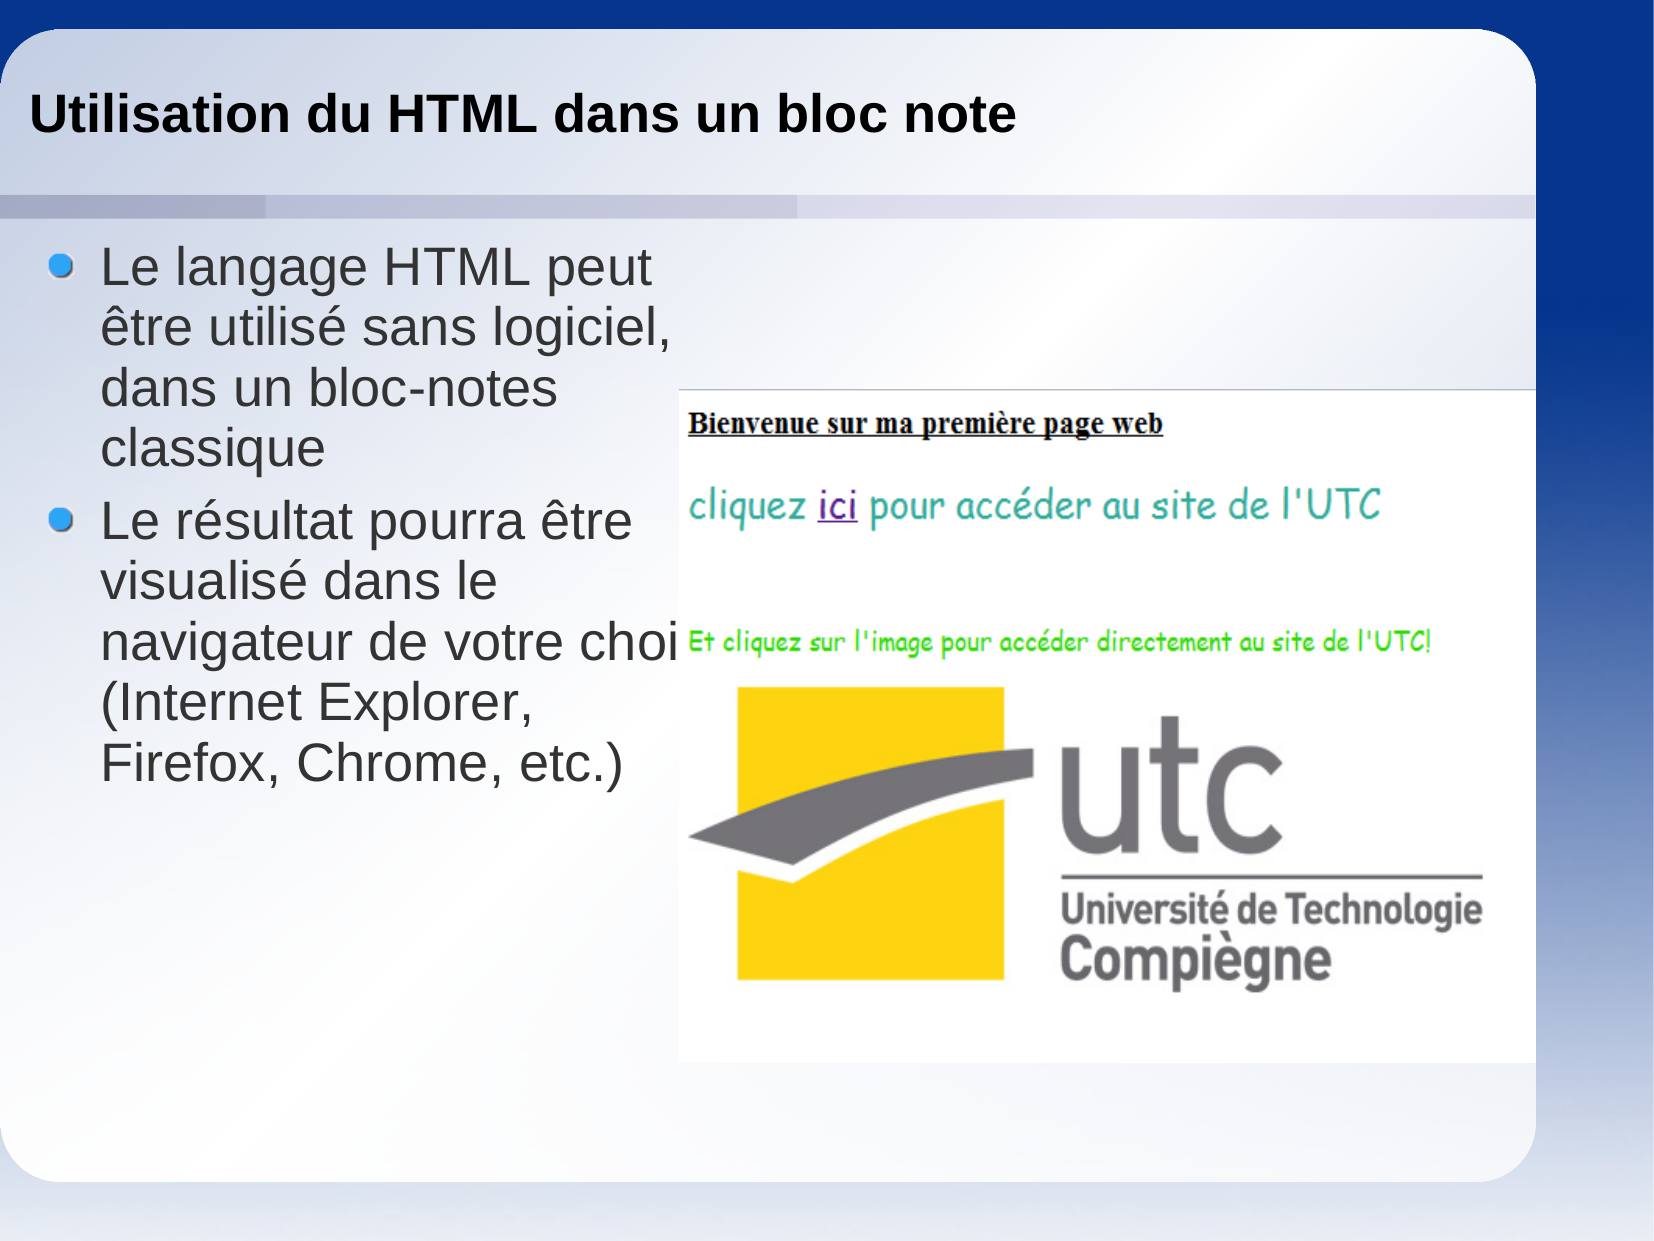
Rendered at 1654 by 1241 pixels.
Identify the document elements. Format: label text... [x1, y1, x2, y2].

list Le langage HTML peut être utilisé sans logiciel, dans un bloc-notes classique Le résultat pourra être visualisé dans le navigateur de votre choix (Internet Explorer, Firefox, Chrome, etc.) [29, 236, 709, 1137]
title Utilisation du HTML dans un bloc note [29, 56, 1506, 170]
picture [0, 0, 1654, 1241]
